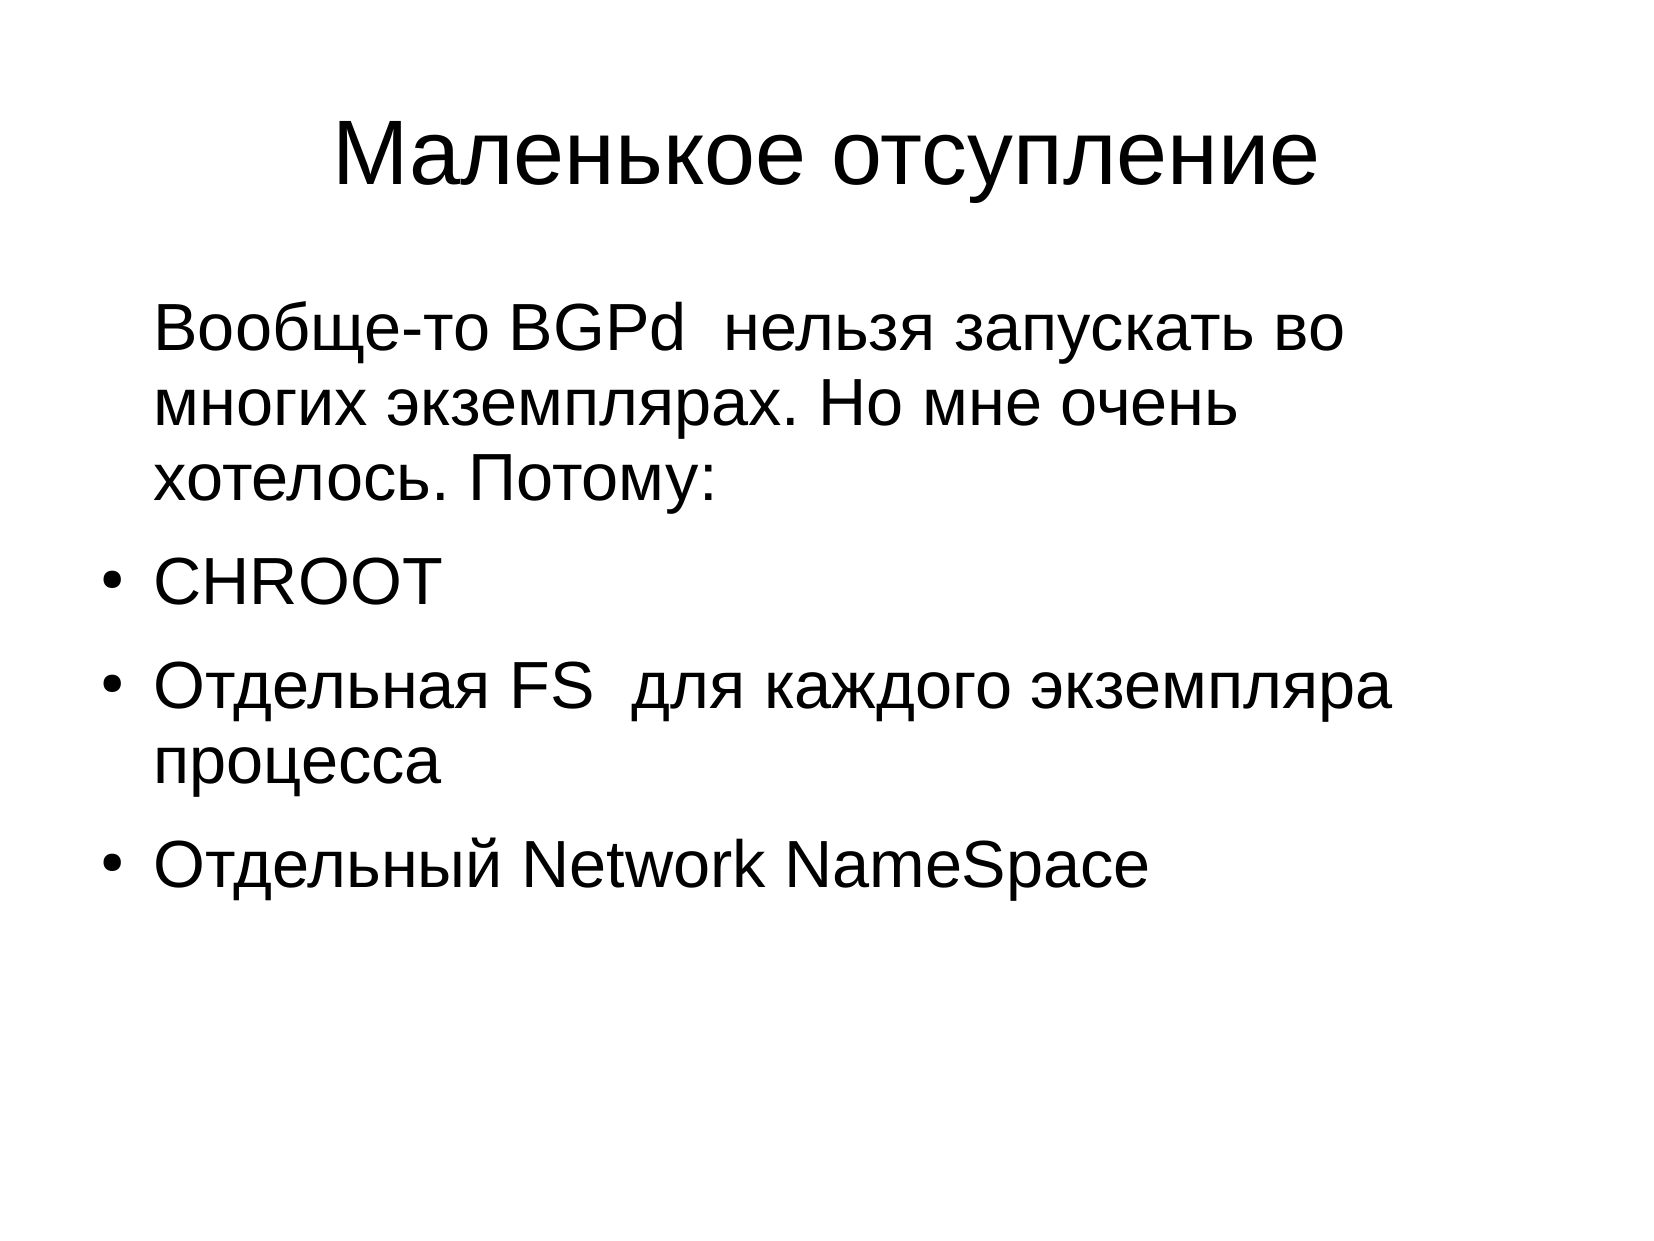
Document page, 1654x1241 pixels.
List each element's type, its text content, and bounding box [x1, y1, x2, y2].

title Маленькое отсупление [82, 49, 1571, 257]
list Вообще-то BGPd нельзя запускать во многих экземплярах. Но мне очень хотелось. Потому: CHROOT Отдельная FS для каждого экземпляра процесса Отдельный Network NameSpace [82, 290, 1538, 1010]
